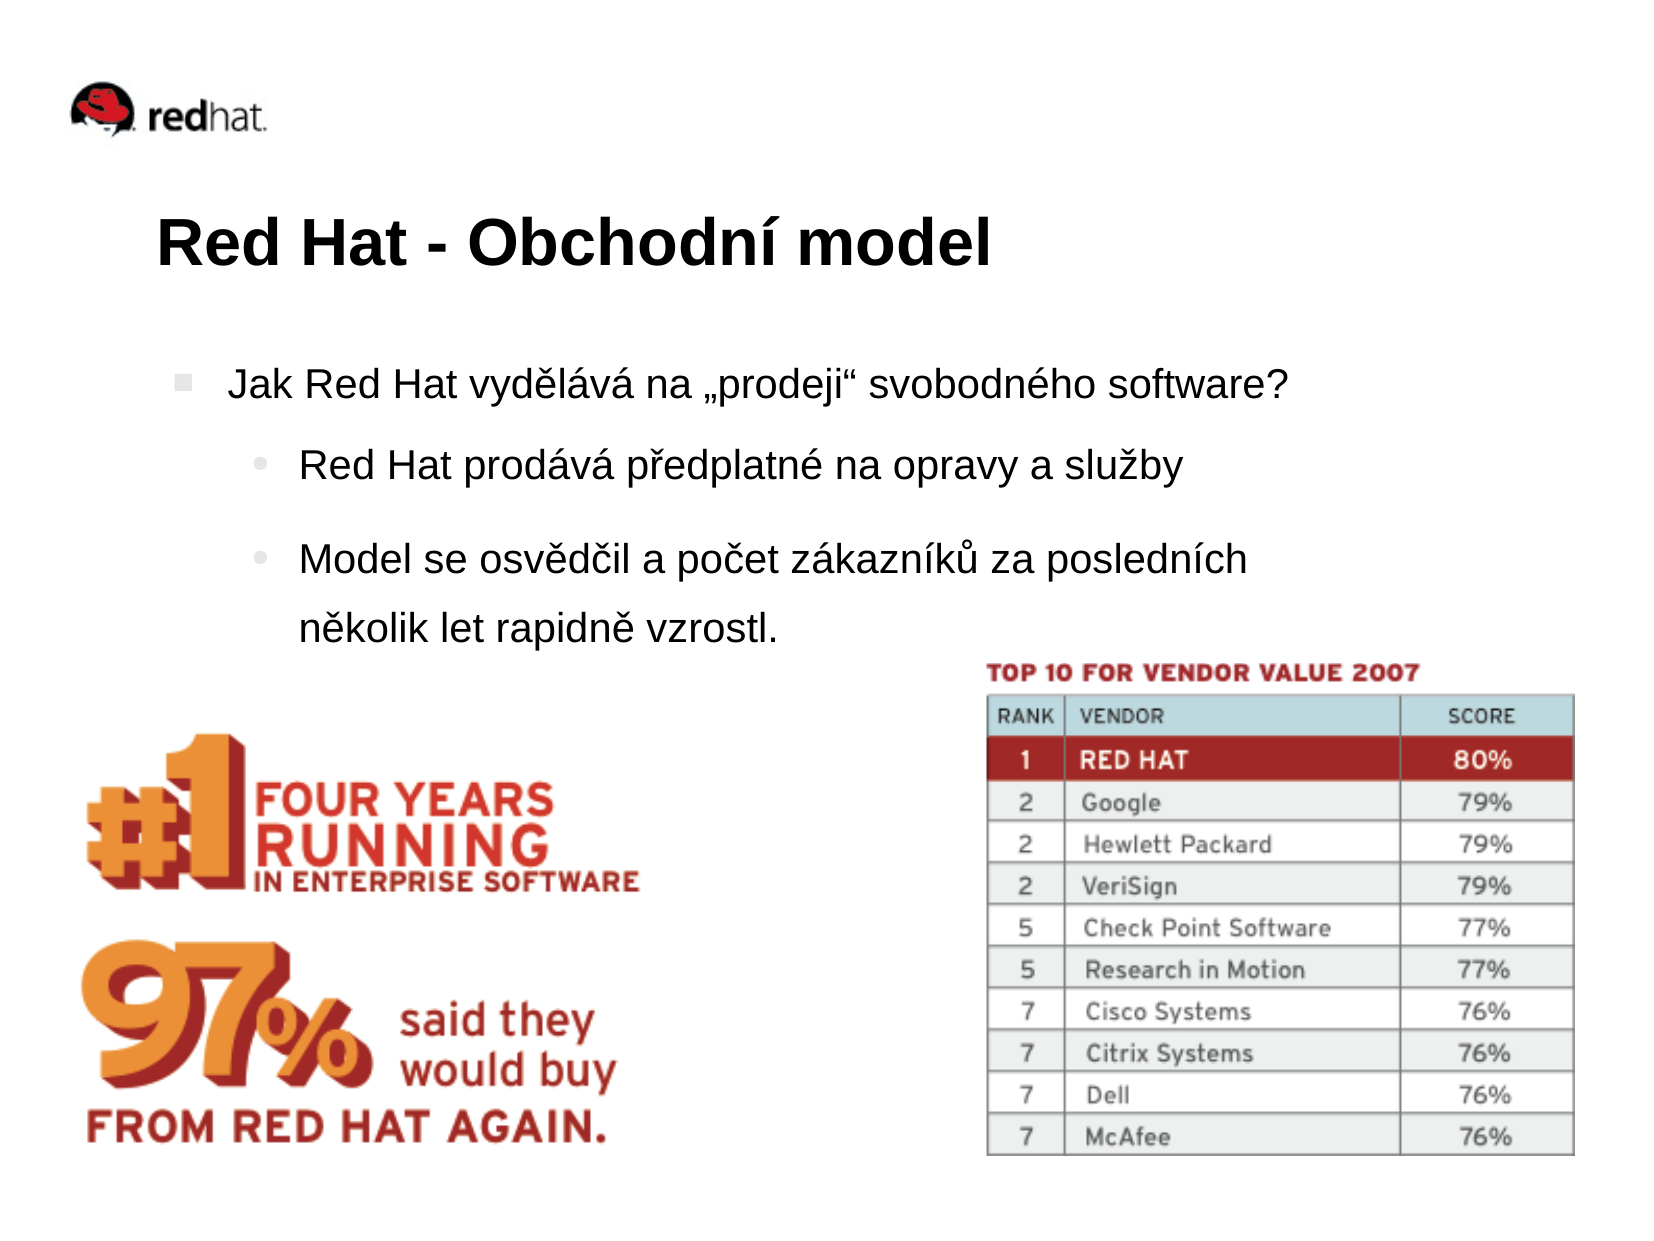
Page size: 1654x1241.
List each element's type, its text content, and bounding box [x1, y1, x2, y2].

picture [0, 0, 1652, 1239]
list Jak Red Hat vydělává na „prodeji“ svobodného software? Red Hat prodává předplatné na opravy a služby Model se osvědčil a počet zákazníků za posledních několik let rapidně vzrostl. [156, 337, 1387, 1172]
title Red Hat - Obchodní model [156, 191, 1502, 293]
